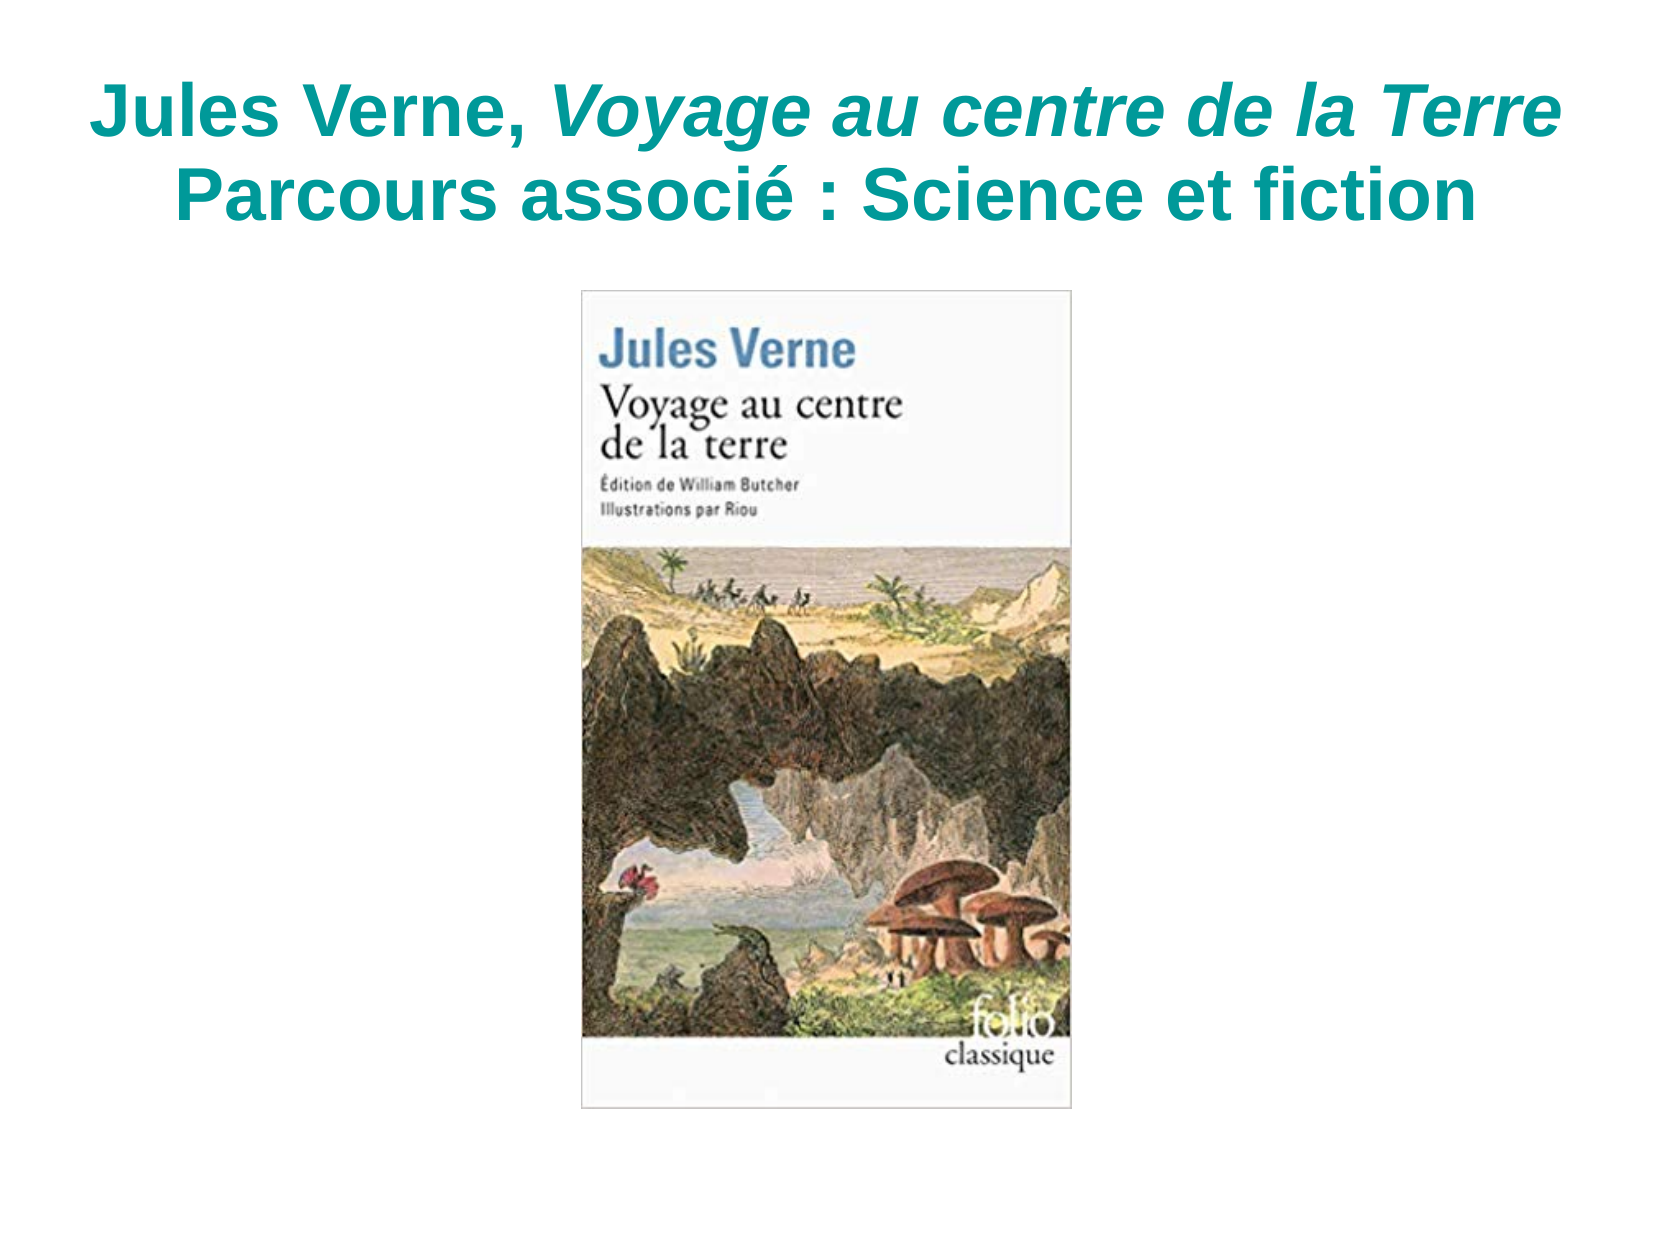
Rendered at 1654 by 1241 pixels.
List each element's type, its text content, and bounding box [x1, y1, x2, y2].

picture [581, 290, 1072, 1109]
title Jules Verne, Voyage au centre de la Terre Parcours associé : Science et fiction [82, 49, 1571, 257]
